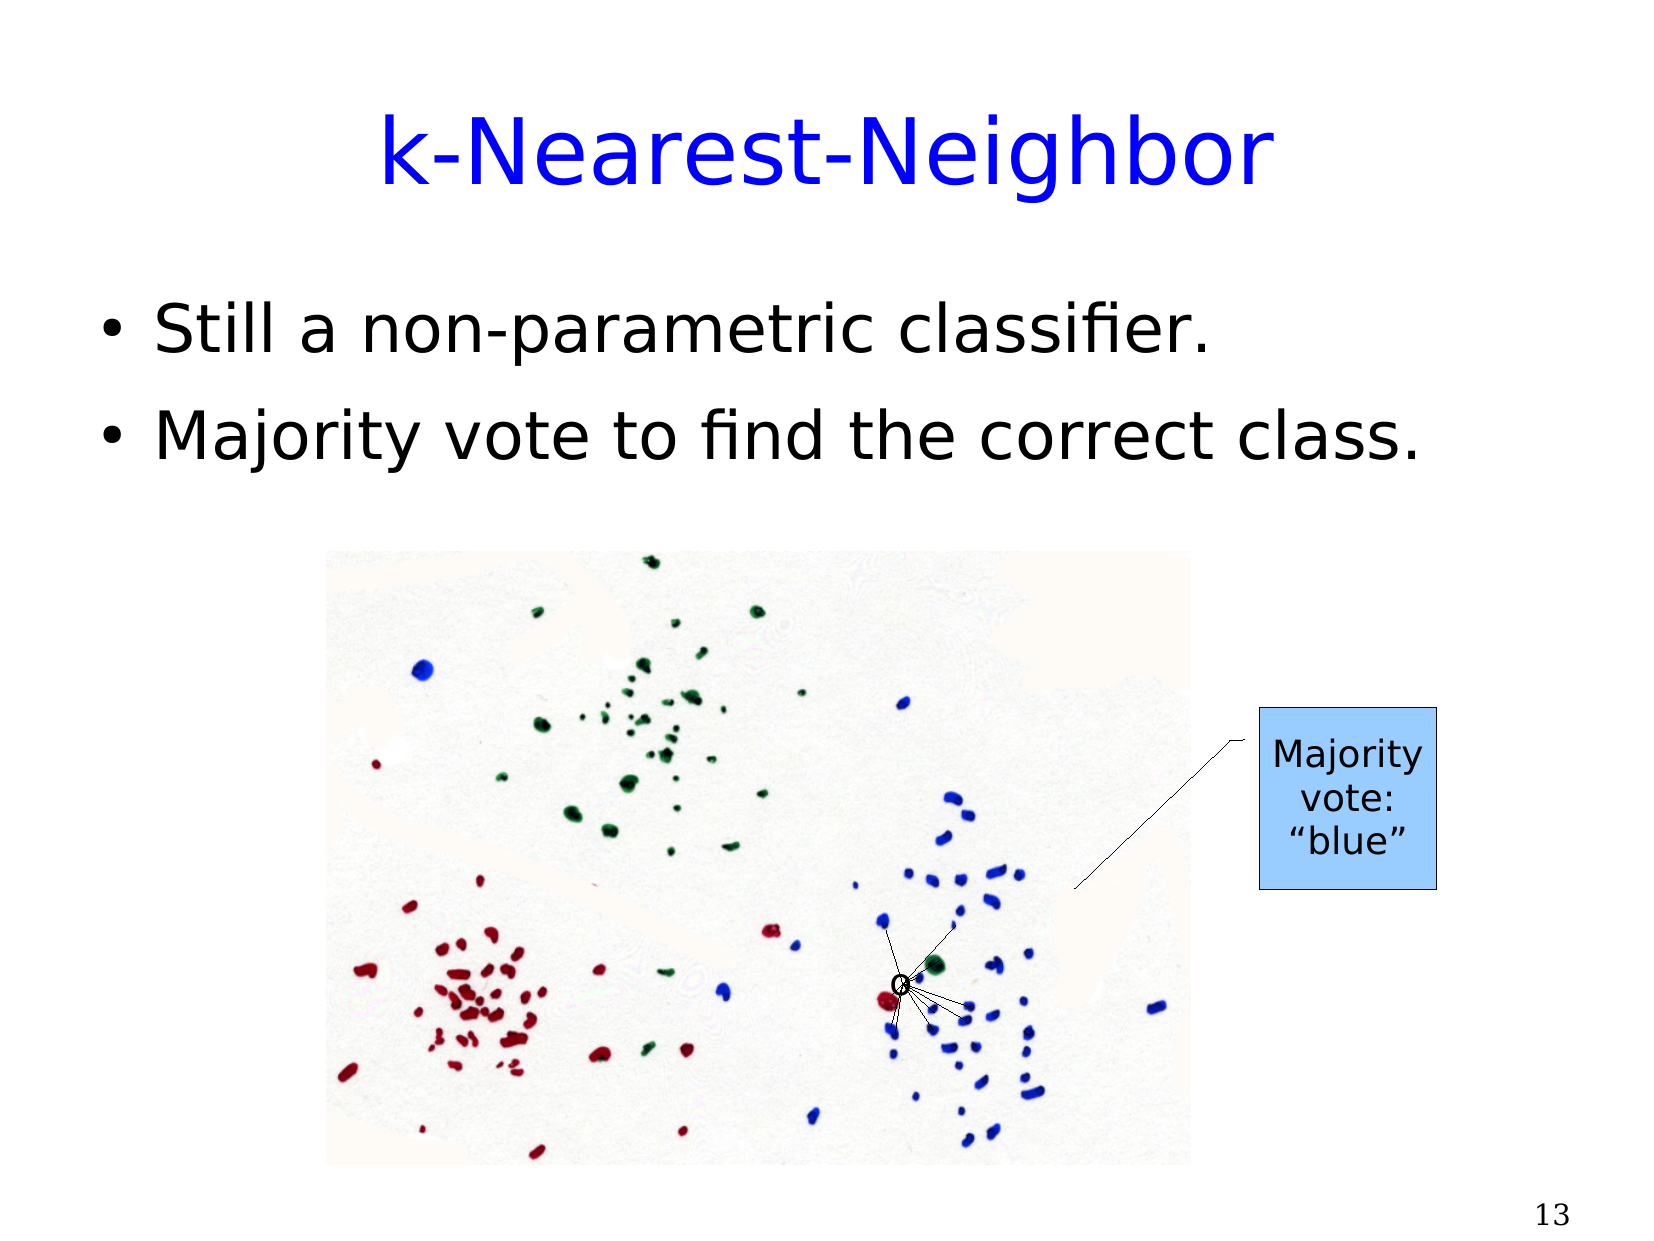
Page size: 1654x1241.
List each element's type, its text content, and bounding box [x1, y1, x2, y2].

text_box o [874, 953, 940, 1013]
list Still a non-parametric classifier. Majority vote to find the correct class. [82, 290, 1571, 1109]
picture [326, 551, 1191, 1165]
text_box Majority vote: “blue” [1259, 707, 1437, 890]
title k-Nearest-Neighbor [82, 49, 1571, 257]
